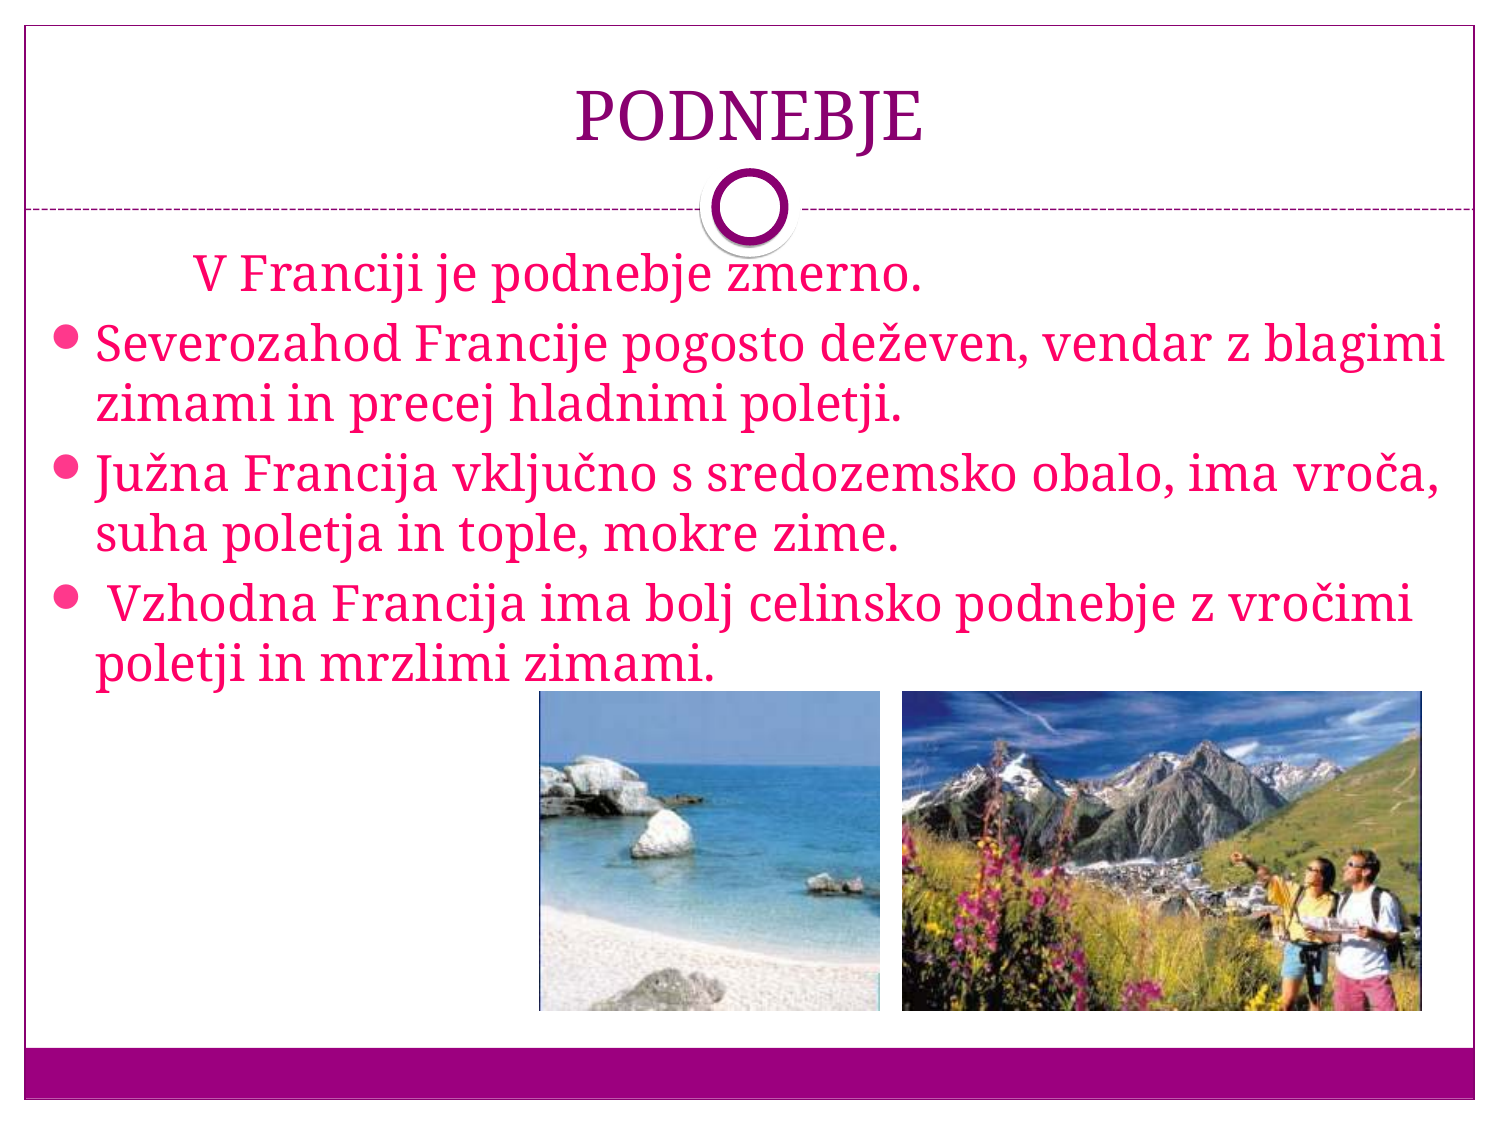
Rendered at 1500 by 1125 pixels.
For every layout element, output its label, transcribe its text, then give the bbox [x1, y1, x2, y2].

list V Franciji je podnebje zmerno. Severozahod Francije pogosto deževen, vendar z blagimi zimami in precej hladnimi poletji. Južna Francija vključno s sredozemsko obalo, ima vroča, suha poletja in tople, mokre zime. Vzhodna Francija ima bolj celinsko podnebje z vročimi poletji in mrzlimi zimami. [35, 234, 1500, 1125]
title PODNEBJE [49, 37, 1450, 162]
picture [902, 691, 1422, 1011]
picture [539, 691, 880, 1011]
